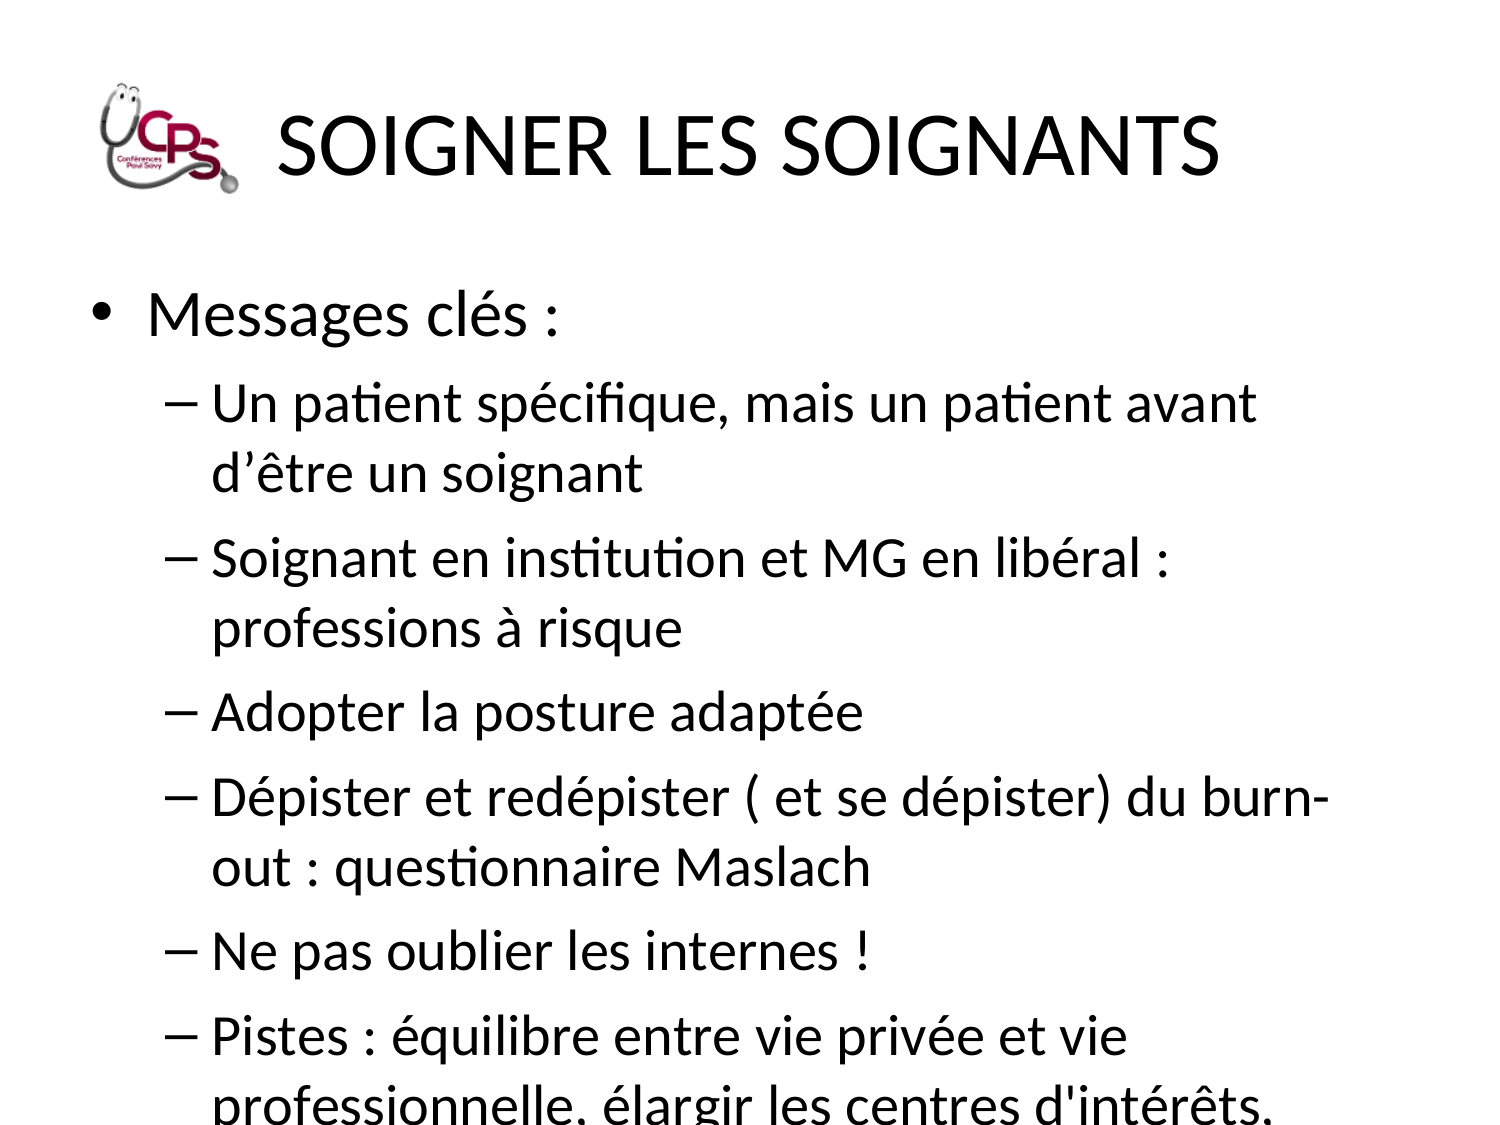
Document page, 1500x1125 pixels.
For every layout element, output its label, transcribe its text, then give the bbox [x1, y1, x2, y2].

picture [75, 44, 263, 209]
list Messages clés : Un patient spécifique, mais un patient avant d’être un soignant Soignant en institution et MG en libéral : professions à risque Adopter la posture adaptée Dépister et redépister ( et se dépister) du burn-out : questionnaire Maslach Ne pas oublier les internes ! Pistes : équilibre entre vie privée et vie professionnelle, élargir les centres d'intérêts, rompre d’isolement professionnel (groupe de pairs, FMC, Balint... mzid pas trop !), réseaux d’entraide, garder un suivi médical [75, 262, 1426, 1005]
title SOIGNER LES SOIGNANTS [75, 45, 1426, 233]
